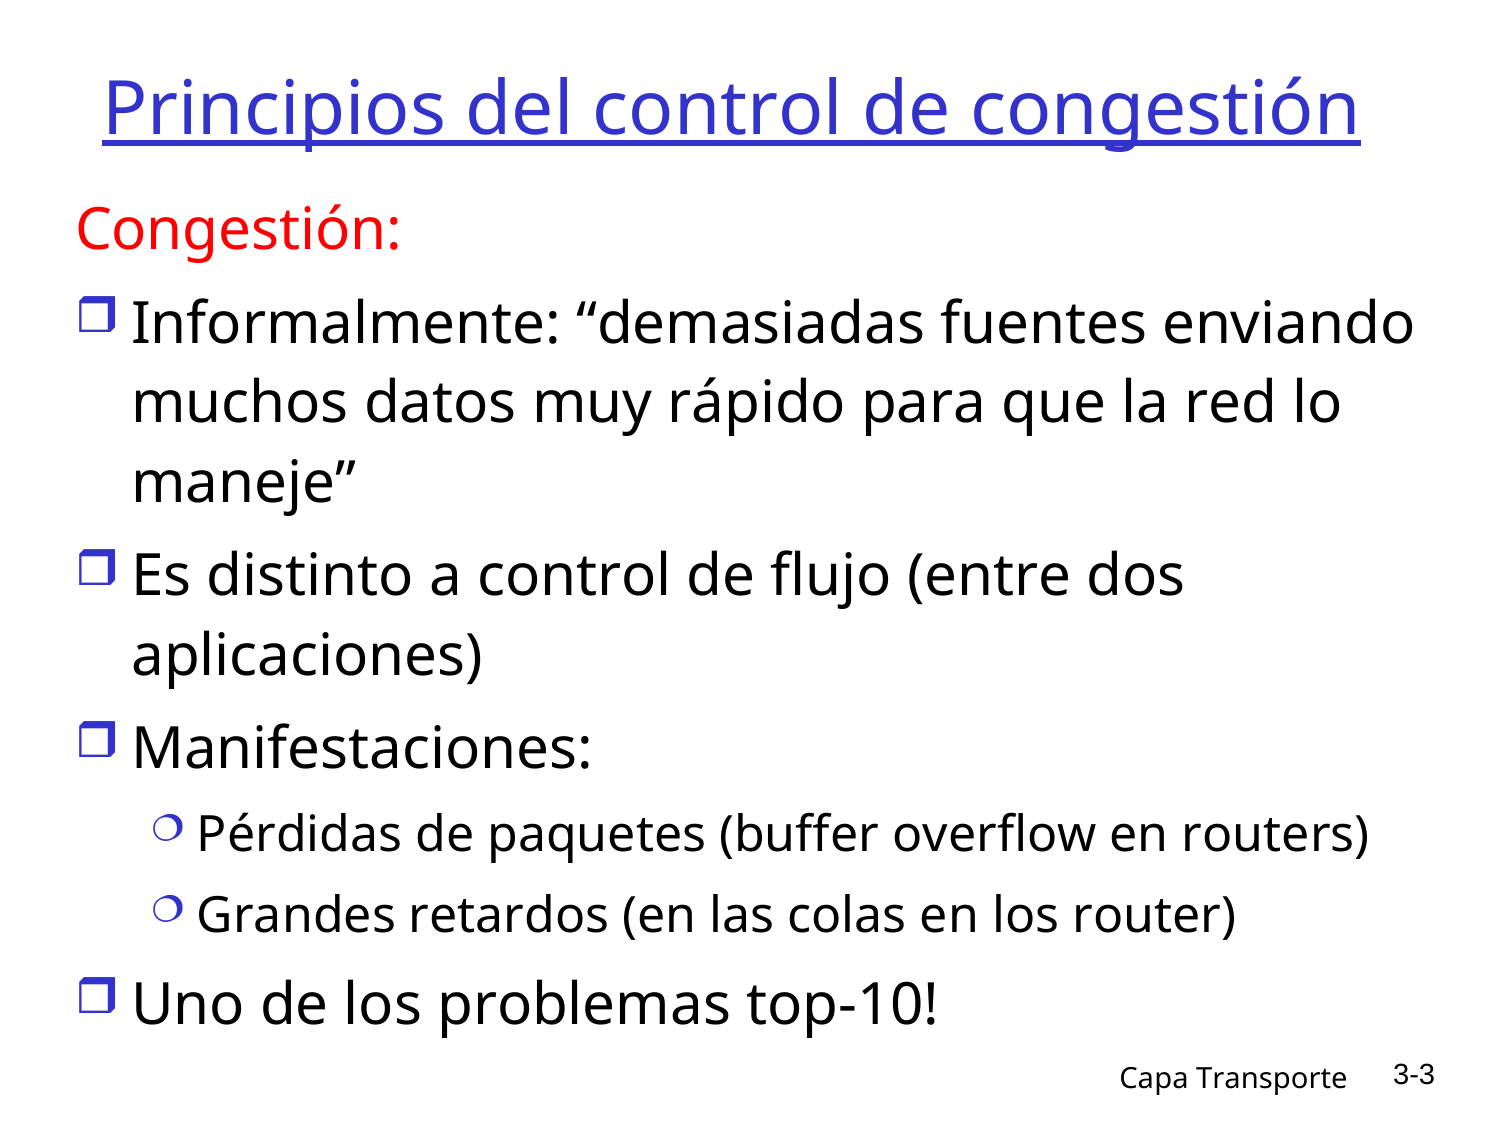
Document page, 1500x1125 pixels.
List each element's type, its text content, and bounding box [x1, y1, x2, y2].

title Principios del control de congestión [87, 15, 1463, 187]
list Congestión: Informalmente: “demasiadas fuentes enviando muchos datos muy rápido para que la red lo maneje” Es distinto a control de flujo (entre dos aplicaciones) Manifestaciones: Pérdidas de paquetes (buffer overflow en routers) Grandes retardos (en las colas en los router) Uno de los problemas top-10! [75, 187, 1463, 1013]
